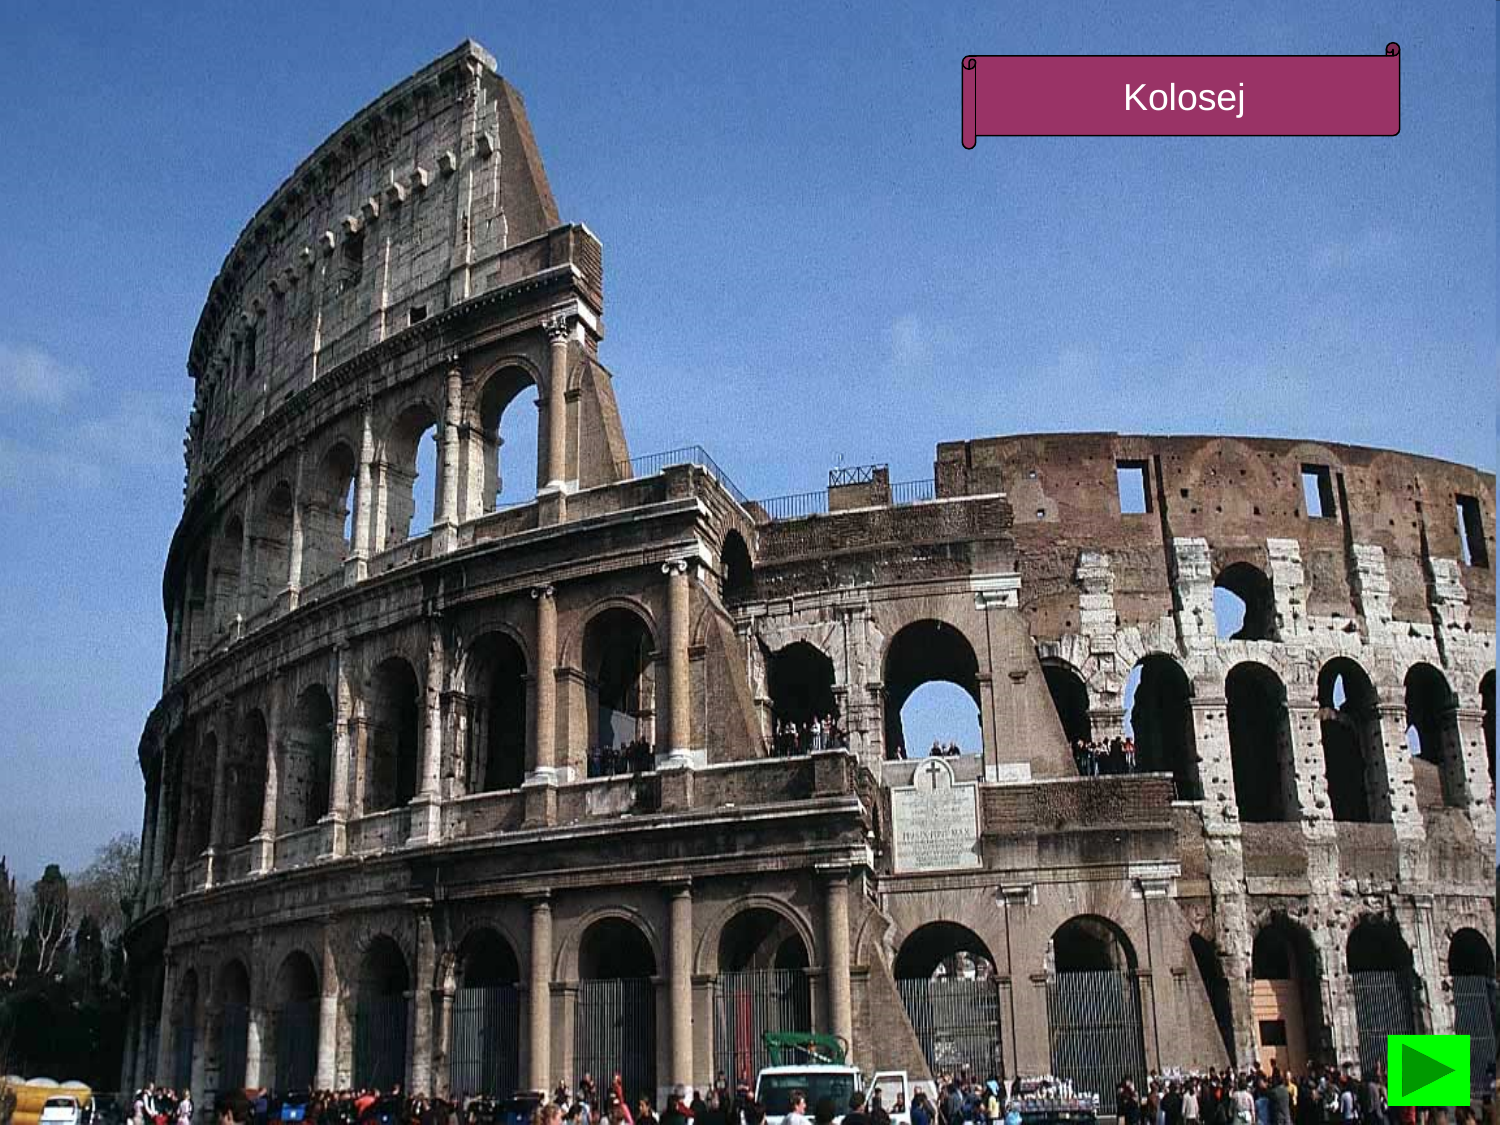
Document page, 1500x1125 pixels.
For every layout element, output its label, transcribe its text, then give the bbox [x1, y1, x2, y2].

text_box [1387, 1034, 1471, 1106]
picture [0, 0, 1500, 1125]
text_box Kolosej [962, 52, 1400, 149]
